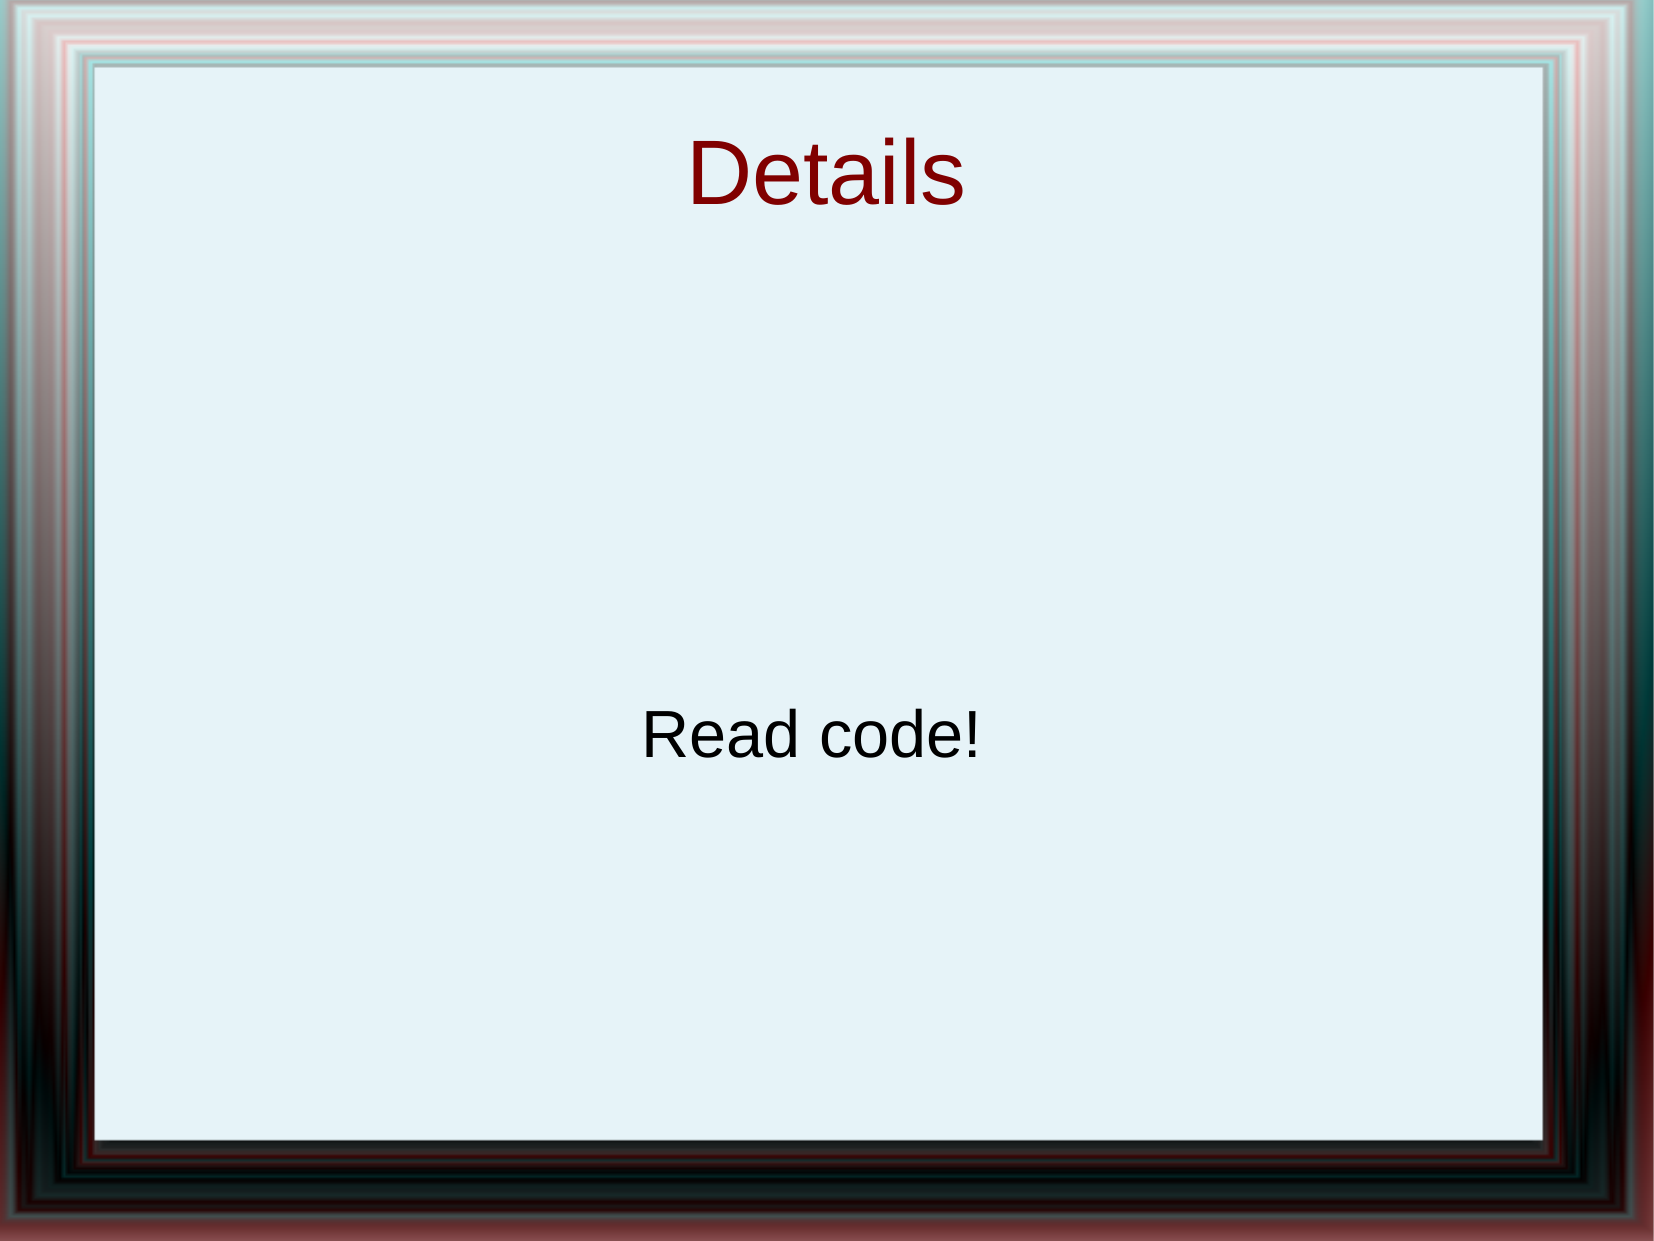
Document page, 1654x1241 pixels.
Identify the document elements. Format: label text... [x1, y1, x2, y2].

subtitle Read code! [118, 332, 1506, 1136]
picture [0, 0, 1654, 1241]
title Details [118, 88, 1536, 257]
